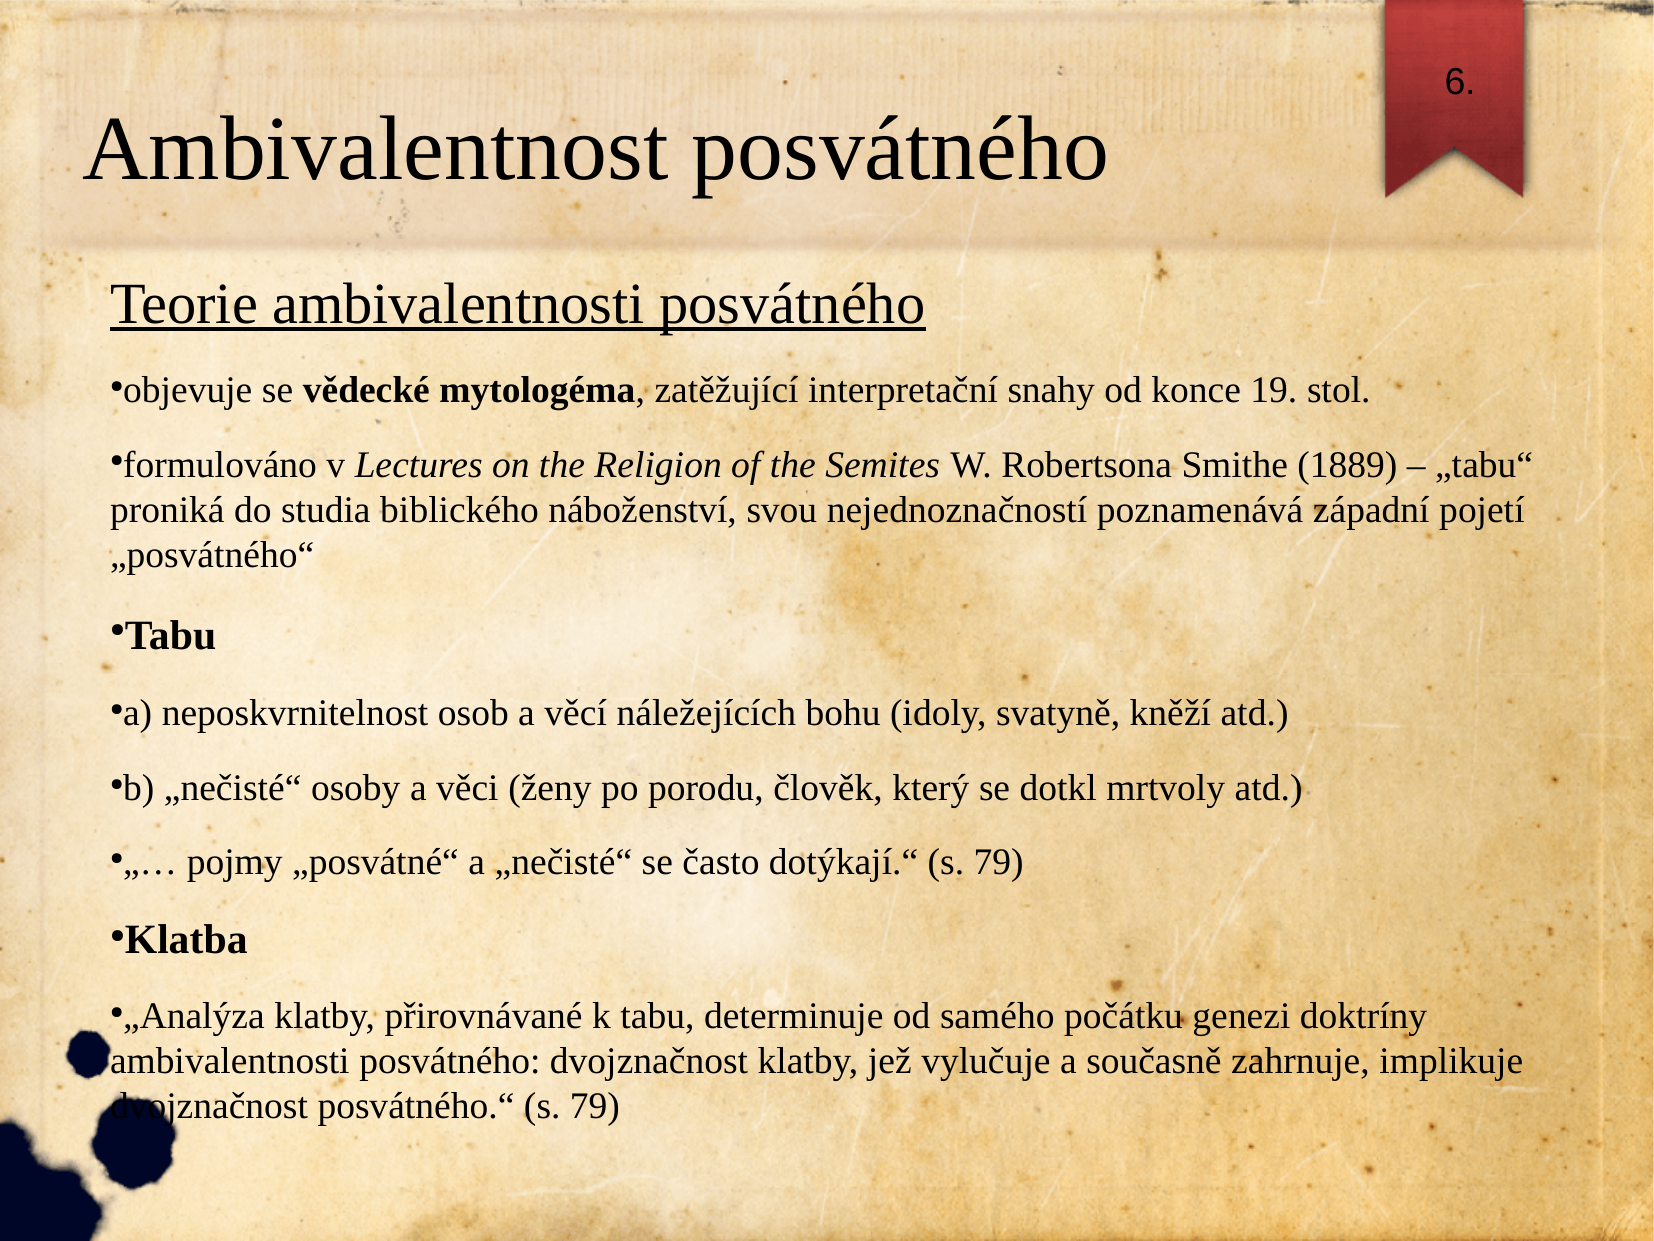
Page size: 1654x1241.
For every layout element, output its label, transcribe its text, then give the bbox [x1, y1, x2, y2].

title Ambivalentnost posvátného [82, 49, 1347, 237]
text_box 6. [1429, 53, 1519, 111]
list Teorie ambivalentnosti posvátného objevuje se vědecké mytologéma, zatěžující interpretační snahy od konce 19. stol. formulováno v Lectures on the Religion of the Semites W. Robertsona Smithe (1889) – „tabu“ proniká do studia biblického náboženství, svou nejednoznačností poznamenává západní pojetí „posvátného“ Tabu a) neposkvrnitelnost osob a věcí náležejících bohu (idoly, svatyně, kněží atd.) b) „nečisté“ osoby a věci (ženy po porodu, člověk, který se dotkl mrtvoly atd.) „… pojmy „posvátné“ a „nečisté“ se často dotýkají.“ (s. 79) Klatba „Analýza klatby, přirovnávané k tabu, determinuje od samého počátku genezi doktríny ambivalentnosti posvátného: dvojznačnost klatby, jež vylučuje a současně zahrnuje, implikuje dvojznačnost posvátného.“ (s. 79) [109, 265, 1565, 1152]
